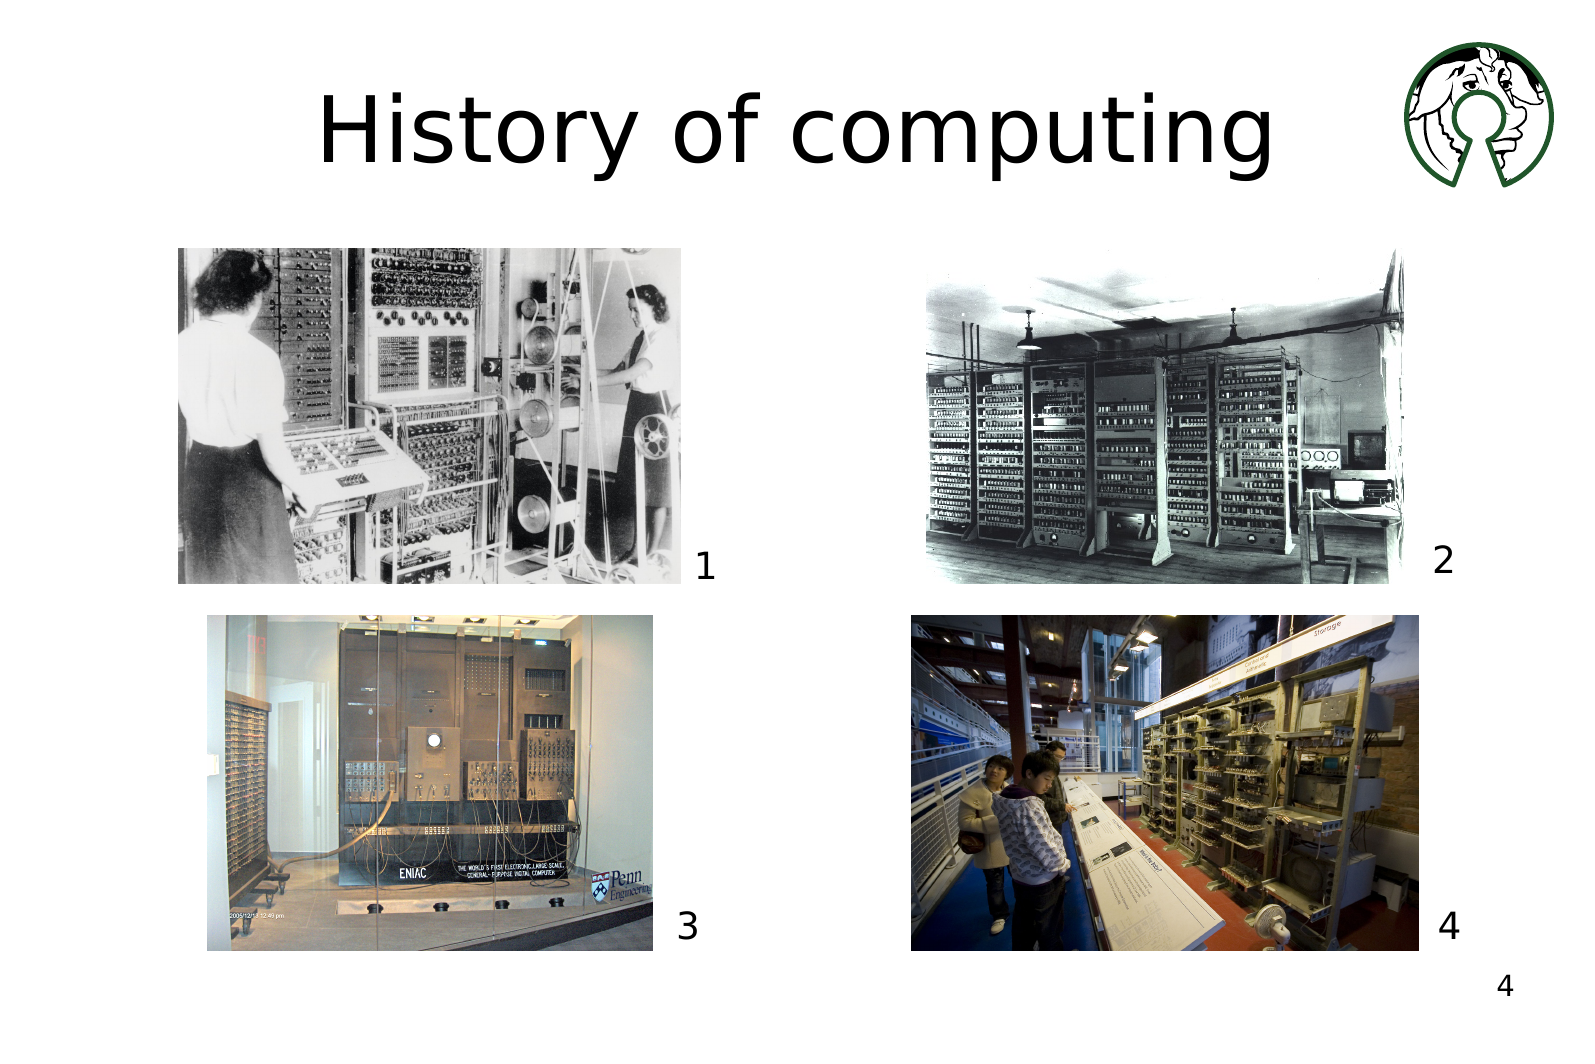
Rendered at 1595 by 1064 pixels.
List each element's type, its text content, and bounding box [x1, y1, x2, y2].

picture [911, 615, 1419, 951]
text_box 4 [1422, 897, 1477, 956]
text_box 3 [661, 897, 715, 956]
picture [178, 248, 681, 584]
text_box 2 [1417, 531, 1471, 590]
picture [207, 615, 653, 951]
text_box 1 [679, 537, 733, 596]
title History of computing [79, 42, 1515, 220]
picture [926, 248, 1404, 584]
